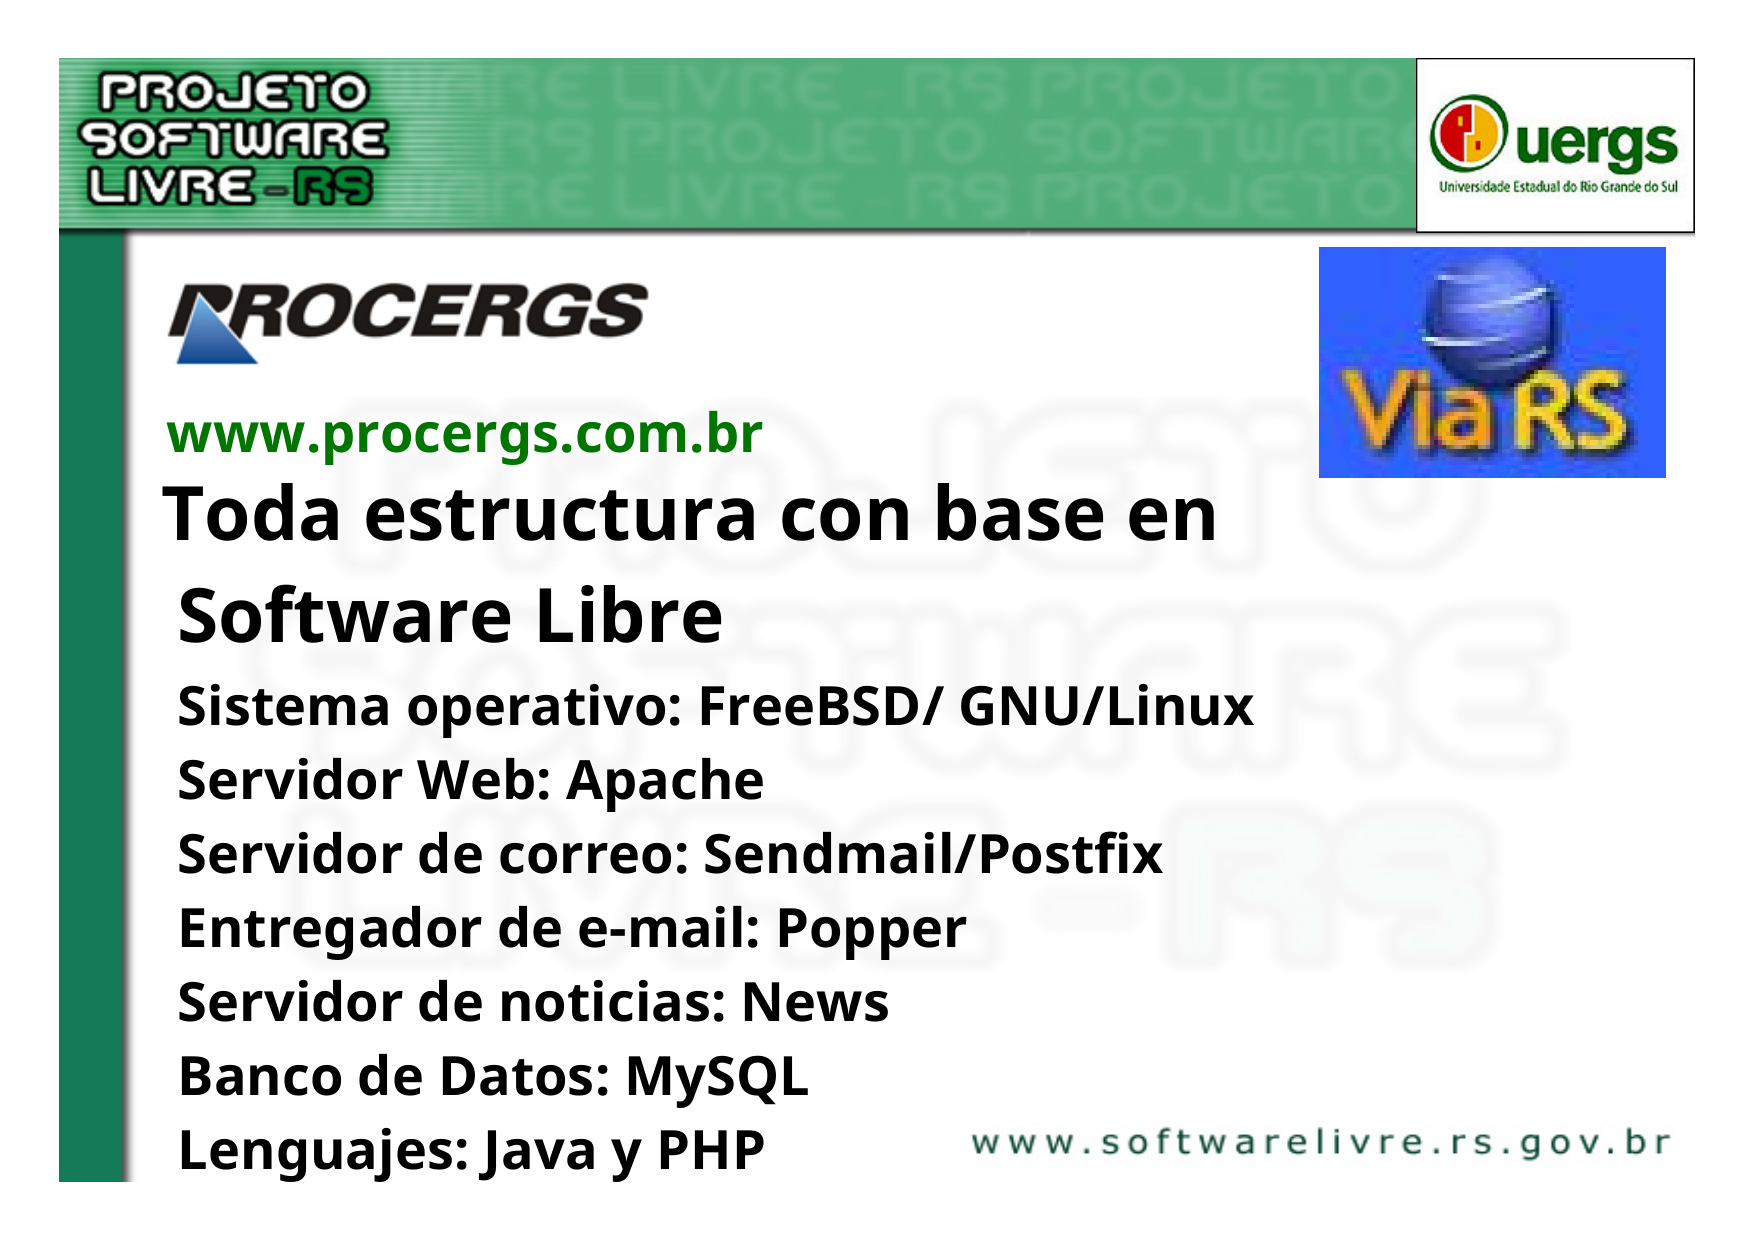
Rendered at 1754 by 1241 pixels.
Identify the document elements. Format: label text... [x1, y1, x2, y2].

picture [59, 58, 1695, 1182]
text_box Toda estructura con base en Software Libre [86, 460, 1585, 643]
text_box www.procergs.com.br [117, 395, 839, 518]
text_box Sistema operativo: FreeBSD/ GNU/Linux Servidor Web: Apache Servidor de correo: Sendmail/Postfix Entregador de e-mail: Popper Servidor de noticias: News Banco de Datos: MySQL Lenguajes: Java y PHP [177, 667, 1623, 1130]
picture [287, 1145, 299, 1163]
